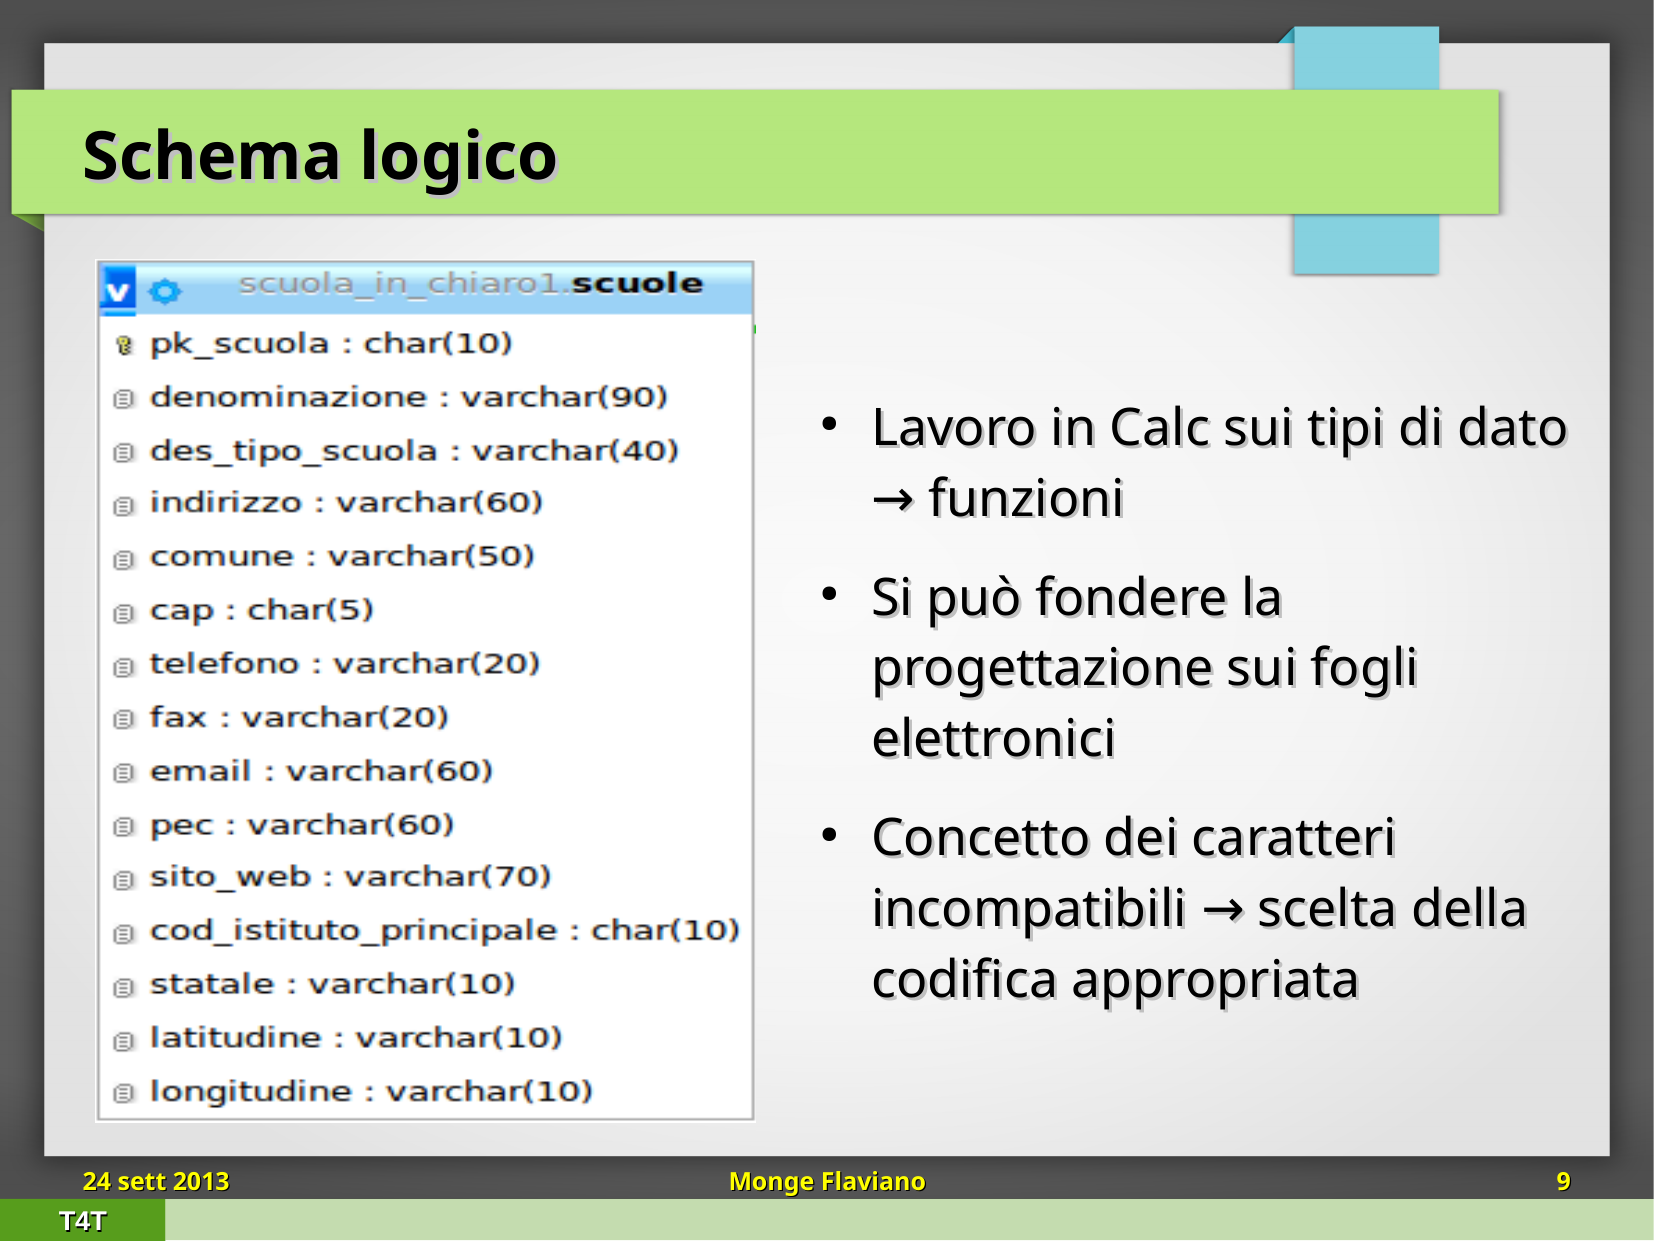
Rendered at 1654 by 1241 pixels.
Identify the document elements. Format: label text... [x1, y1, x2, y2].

title Schema logico [82, 94, 1264, 213]
picture [0, 0, 1654, 1198]
list Lavoro in Calc sui tipi di dato → funzioni Si può fondere la progettazione sui fogli elettronici Concetto dei caratteri incompatibili → scelta della codifica appropriata [803, 389, 1571, 1015]
